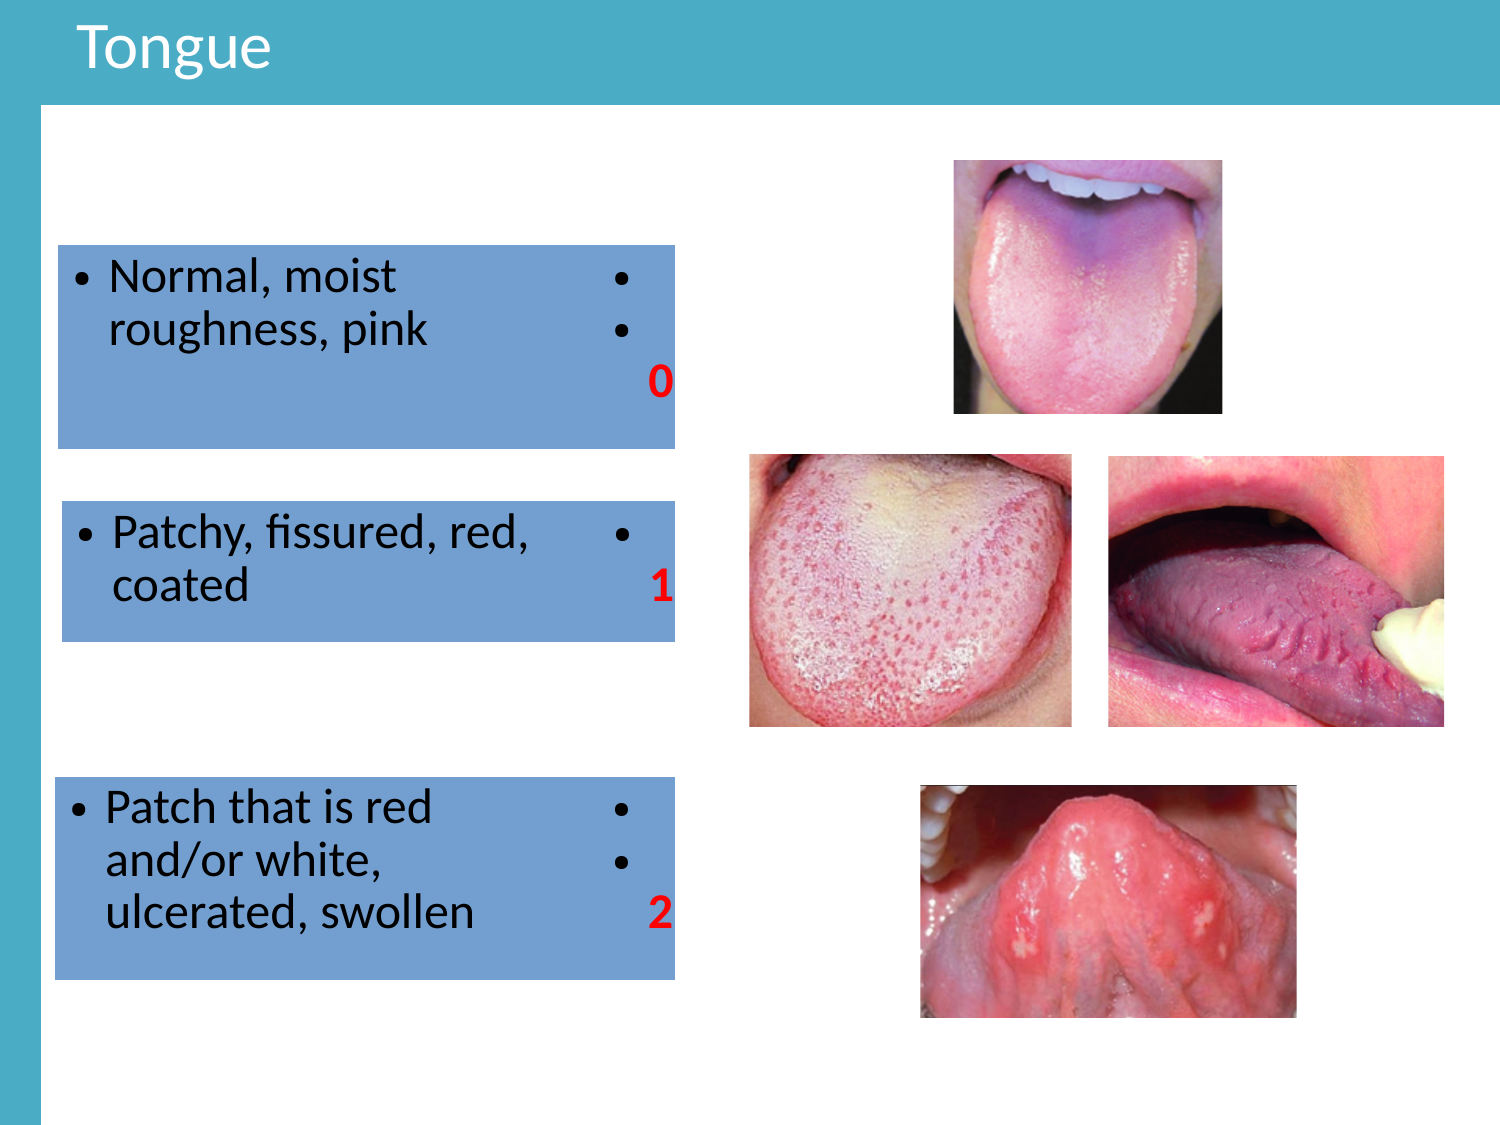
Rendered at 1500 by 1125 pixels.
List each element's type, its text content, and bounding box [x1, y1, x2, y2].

table_header Normal, moist roughness, pink [58, 245, 598, 449]
table_header Patch that is red and/or white, ulcerated, swollen [55, 777, 598, 980]
text_box [0, 0, 1500, 1125]
picture [953, 160, 1223, 414]
text_box Tongue [61, 0, 805, 91]
picture [920, 785, 1297, 1018]
table_header 2 [598, 777, 675, 980]
table_header 1 [599, 501, 675, 642]
picture [749, 454, 1072, 727]
picture [1108, 456, 1445, 727]
table_header Patchy, fissured, red, coated [62, 501, 599, 642]
table_header 0 [598, 245, 675, 449]
